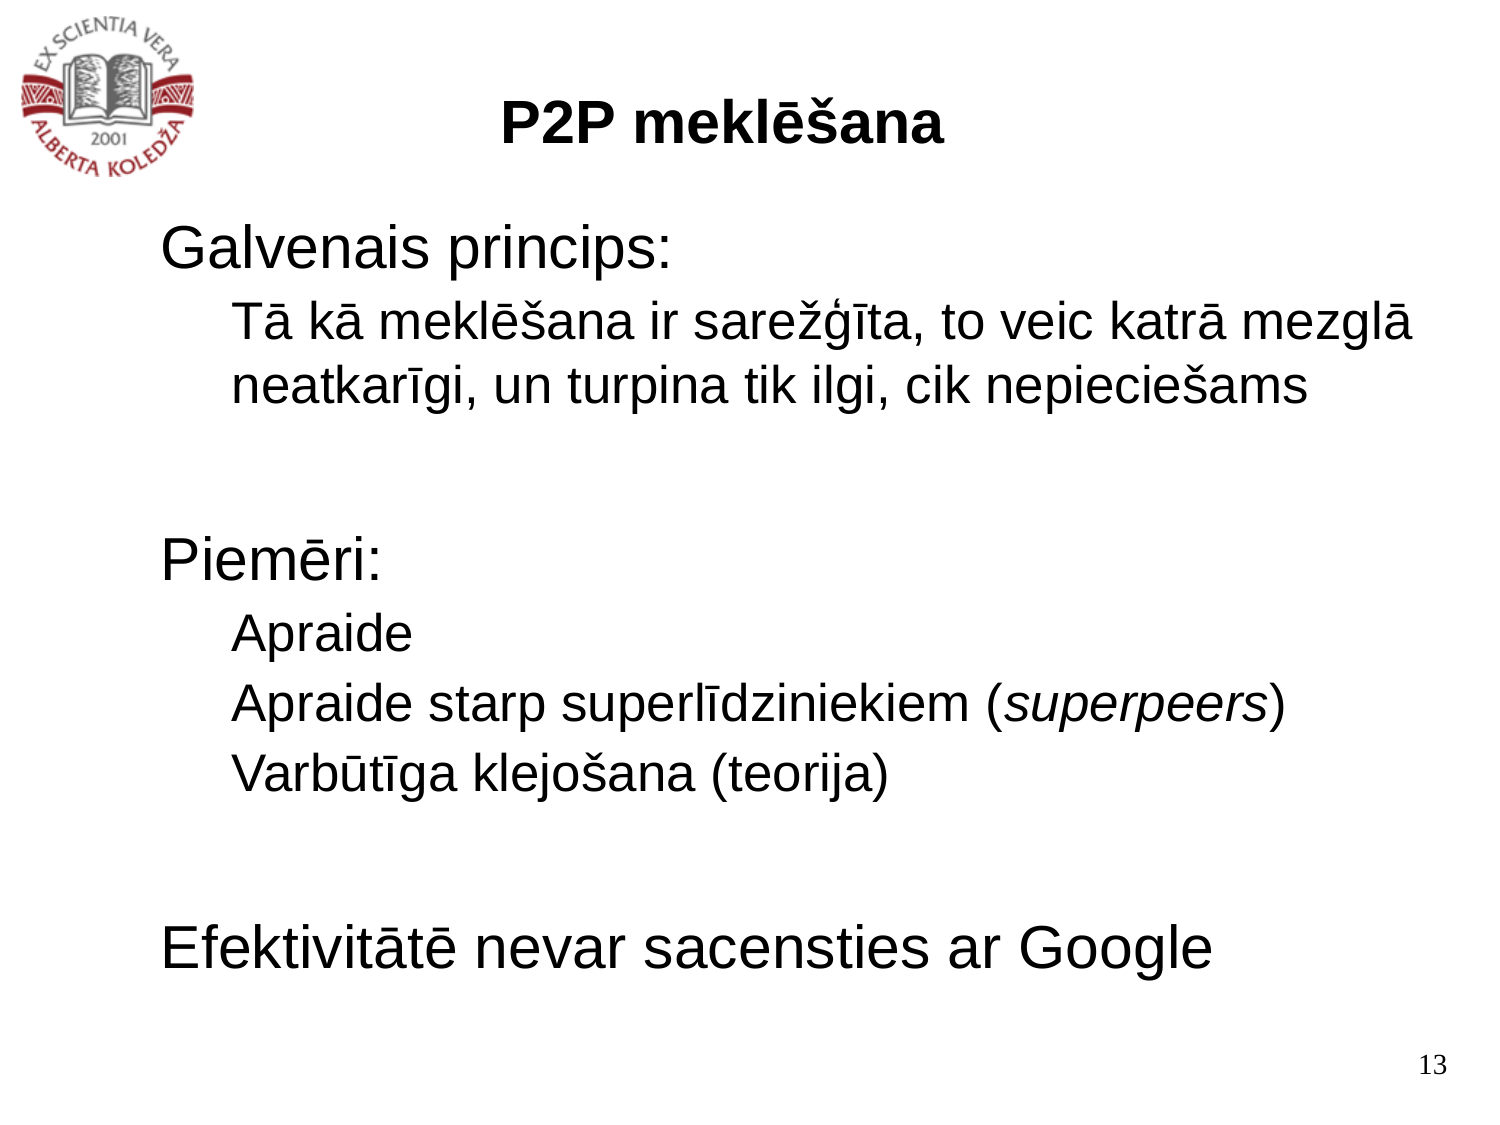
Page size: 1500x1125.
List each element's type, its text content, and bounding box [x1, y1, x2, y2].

list Galvenais princips: Tā kā meklēšana ir sarežģīta, to veic katrā mezglā neatkarīgi, un turpina tik ilgi, cik nepieciešams Piemēri: Apraide Apraide starp superlīdziniekiem (superpeers) Varbūtīga klejošana (teorija) Efektivitātē nevar sacensties ar Google [74, 200, 1463, 1101]
text_box <skaitlis> [1312, 1037, 1463, 1101]
picture [21, 16, 194, 177]
title P2P meklēšana [50, 62, 1374, 175]
